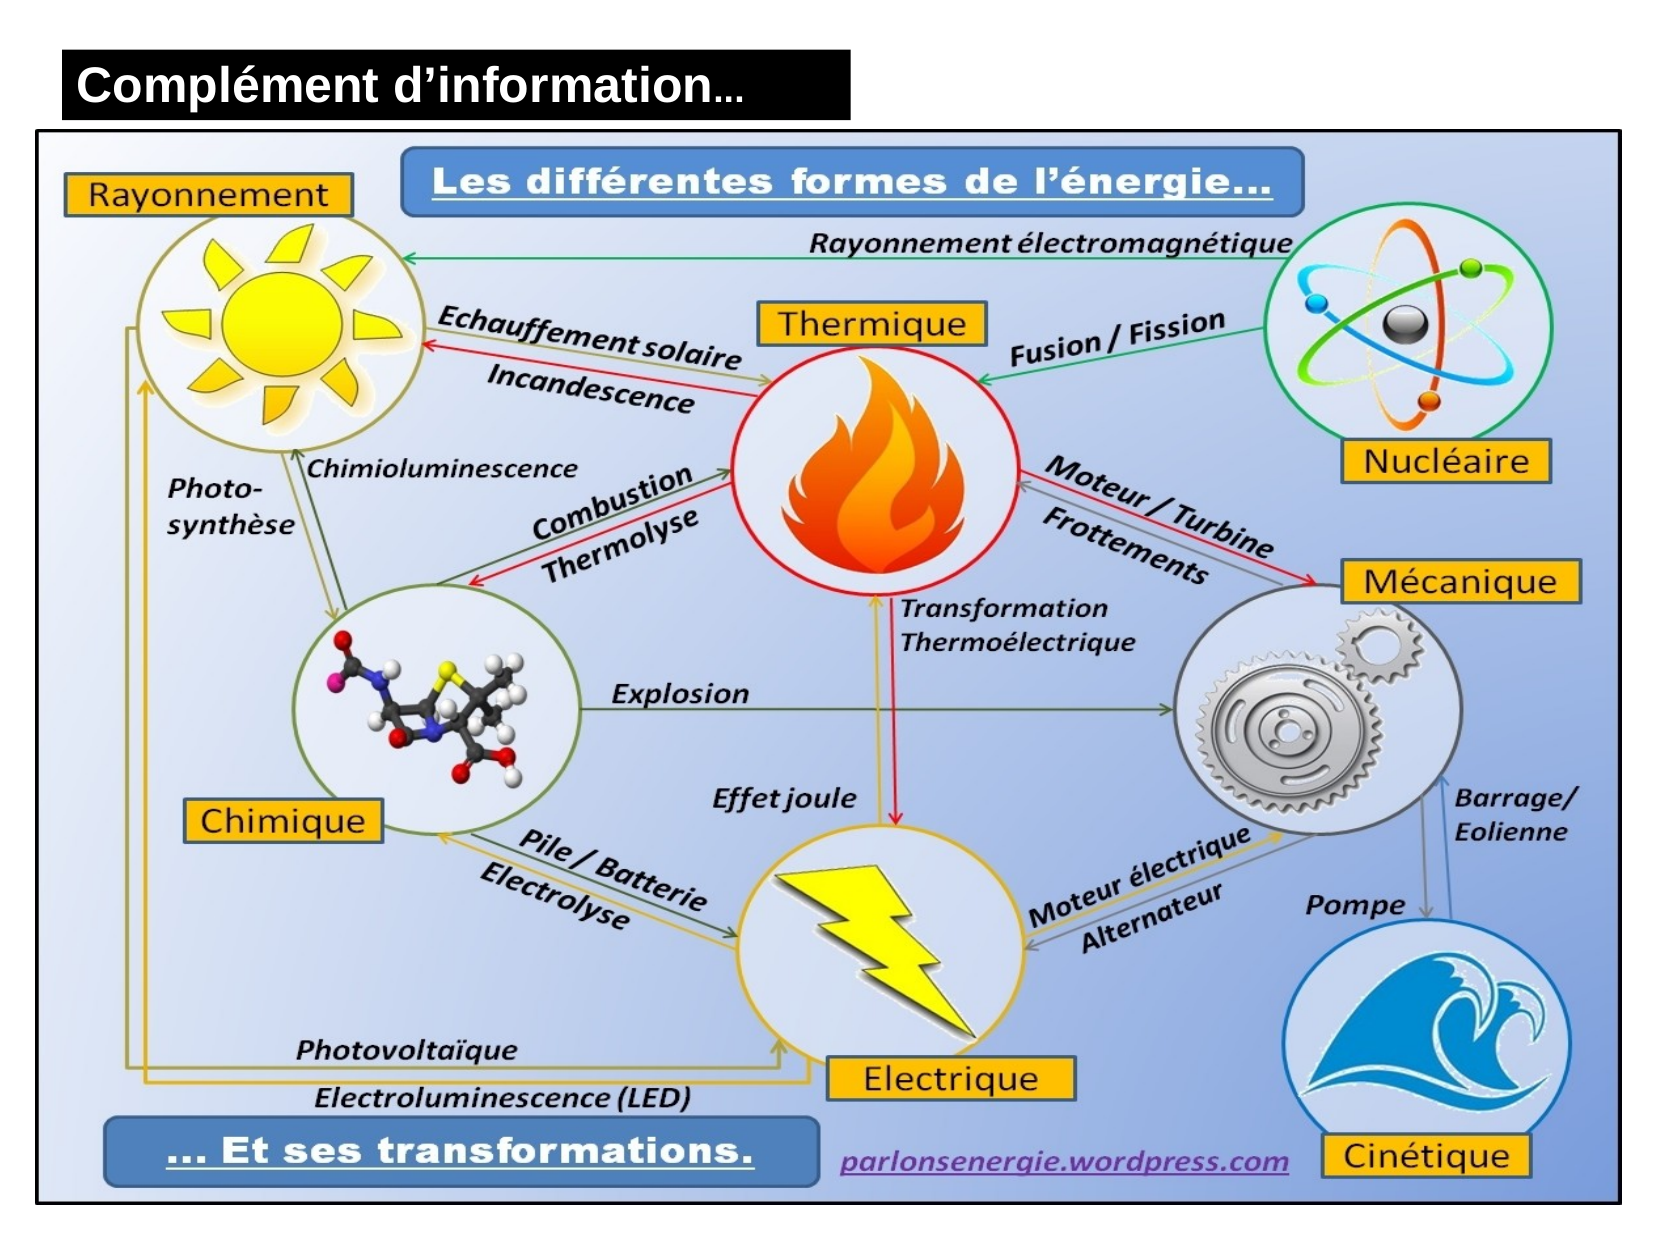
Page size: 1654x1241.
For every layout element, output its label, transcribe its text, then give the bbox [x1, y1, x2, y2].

text_box Complément d’information... [62, 49, 851, 121]
picture [35, 129, 1622, 1205]
